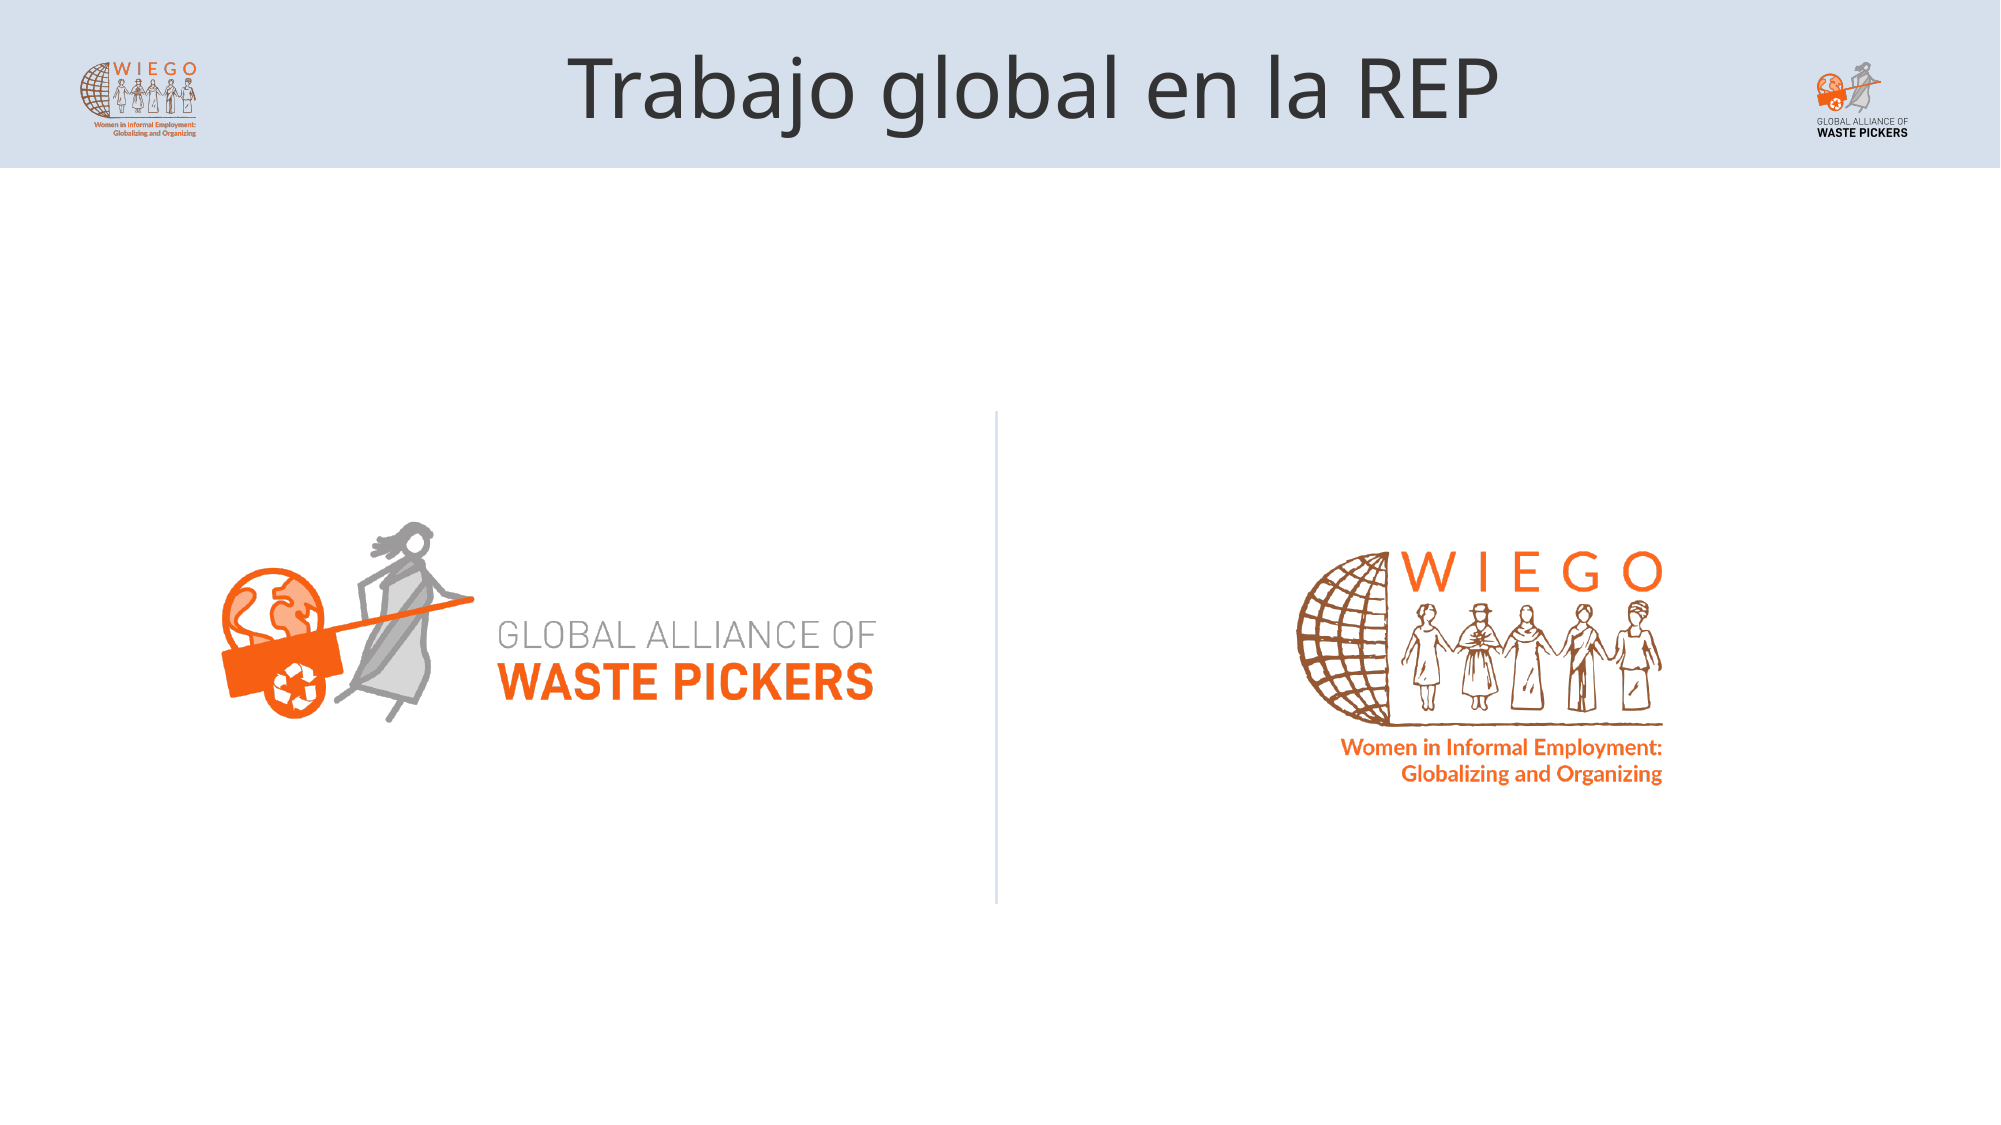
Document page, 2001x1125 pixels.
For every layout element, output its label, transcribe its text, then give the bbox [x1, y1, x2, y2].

picture [80, 62, 196, 137]
picture [1817, 62, 1908, 137]
picture [221, 411, 1663, 905]
text_box Trabajo global en la REP [365, 27, 1705, 144]
